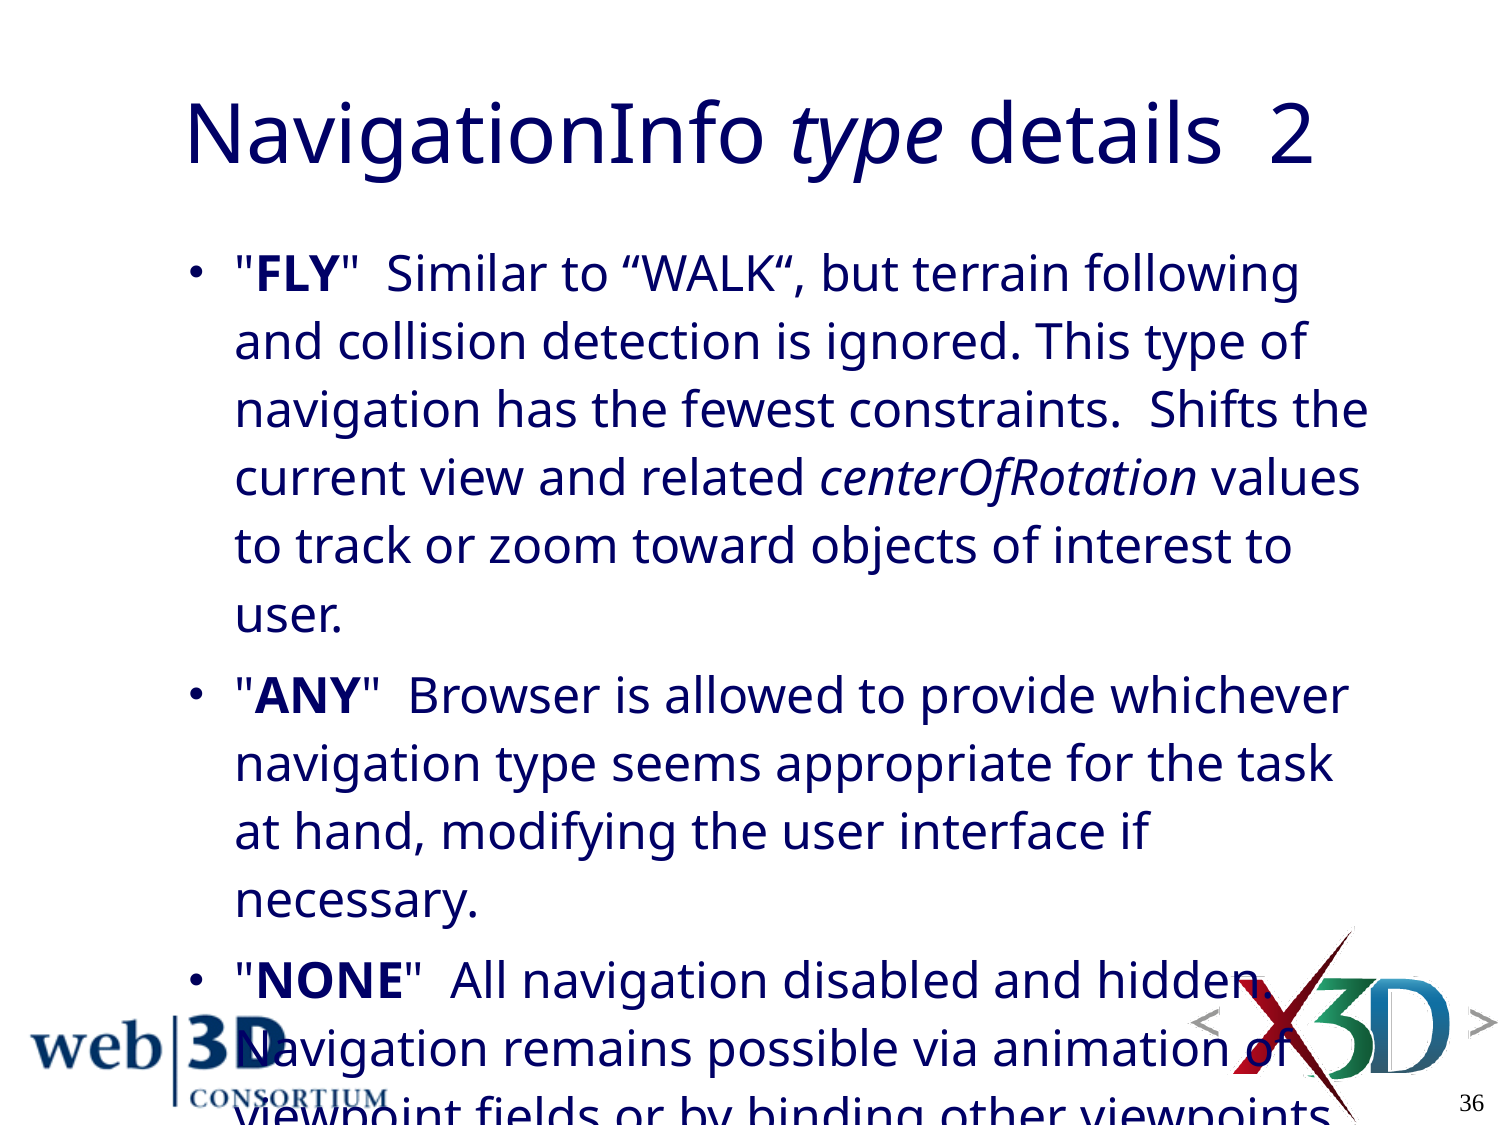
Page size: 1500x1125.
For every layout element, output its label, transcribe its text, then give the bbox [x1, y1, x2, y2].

picture [279, 1110, 293, 1118]
list "FLY" Similar to “WALK“, but terrain following and collision detection is ignored. This type of navigation has the fewest constraints. Shifts the current view and related centerOfRotation values to track or zoom toward objects of interest to user. "ANY" Browser is allowed to provide whichever navigation type seems appropriate for the task at hand, modifying the user interface if necessary. "NONE" All navigation disabled and hidden. Navigation remains possible via animation of viewpoint fields or by binding other viewpoints (using viewpoint-list selection or Anchor node). [112, 237, 1388, 986]
picture [406, 1043, 413, 1063]
title NavigationInfo type details 2 [112, 44, 1388, 218]
picture [1187, 986, 1193, 995]
picture [1223, 1110, 1239, 1125]
picture [1187, 926, 1500, 1125]
picture [377, 1110, 392, 1118]
picture [348, 1110, 362, 1118]
picture [1268, 1110, 1282, 1125]
picture [1194, 1110, 1208, 1125]
picture [1187, 1043, 1193, 1063]
picture [12, 998, 413, 1118]
